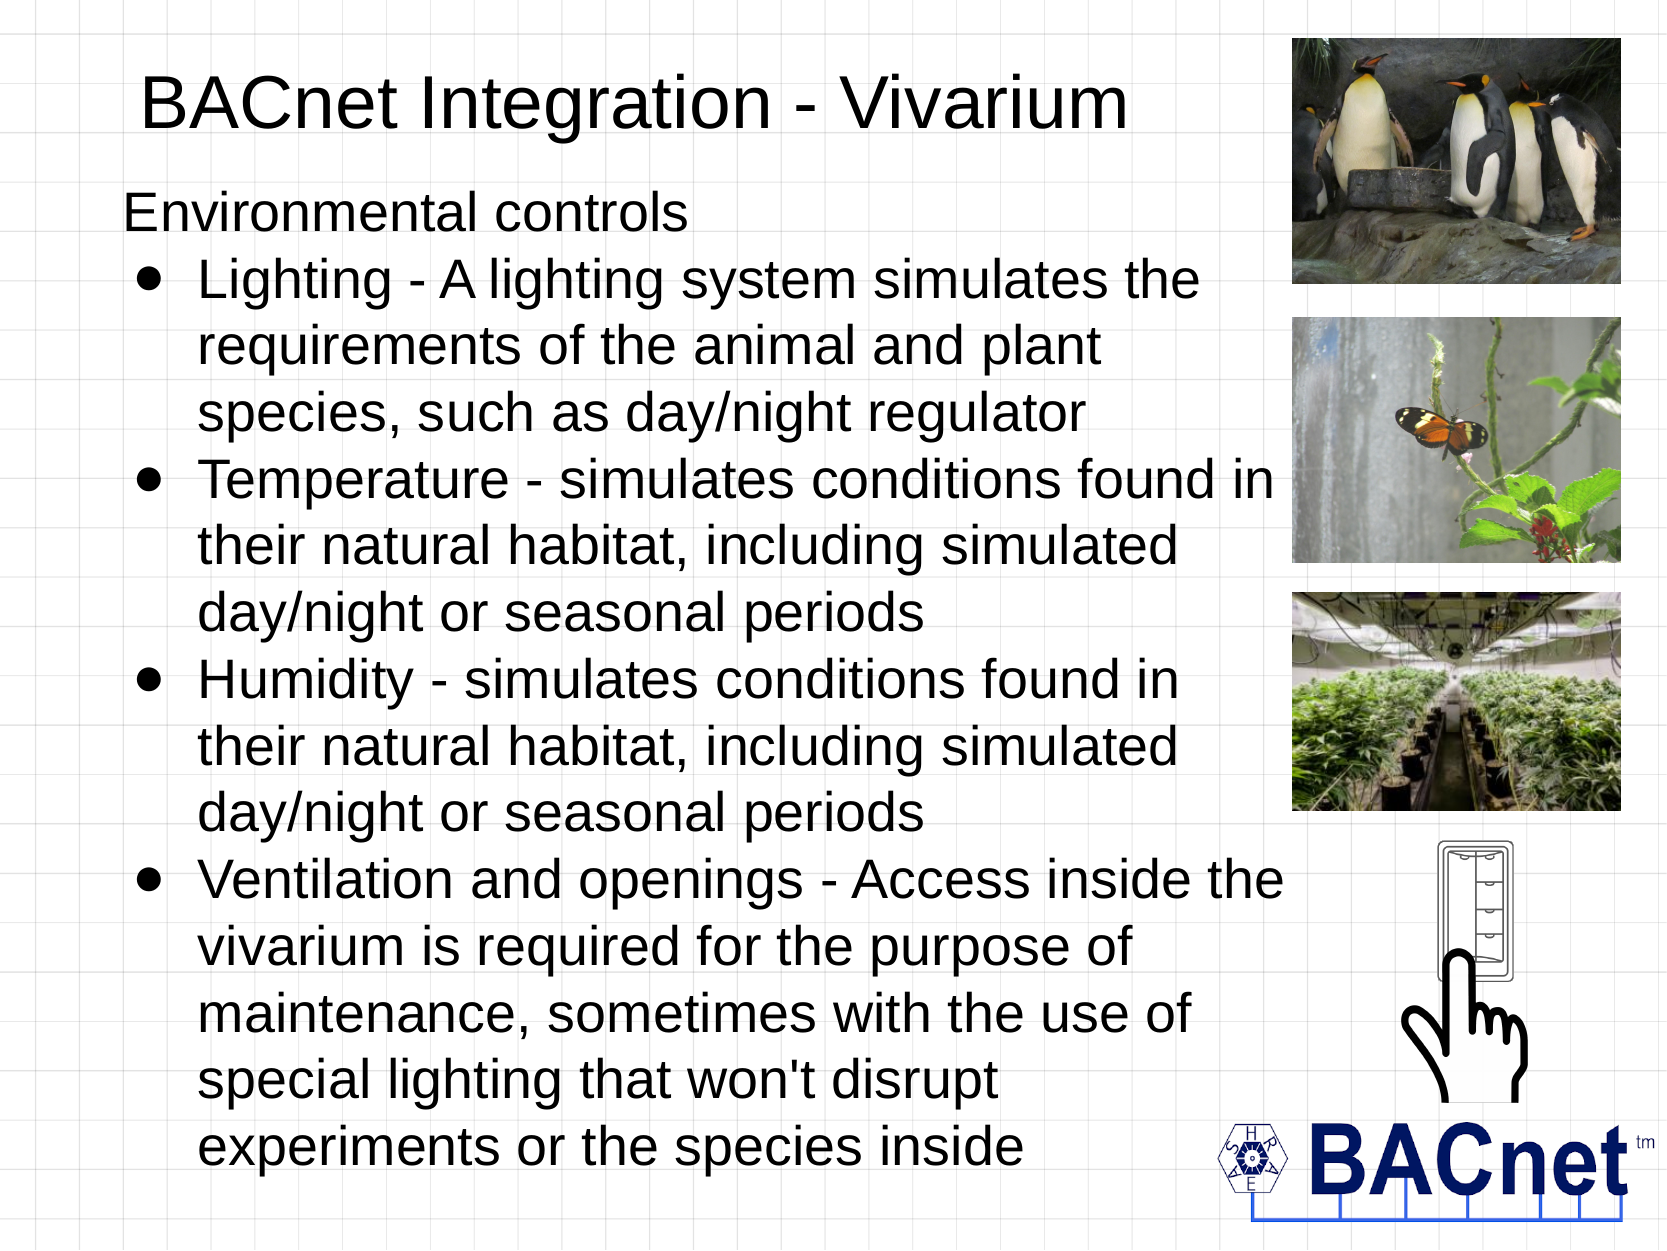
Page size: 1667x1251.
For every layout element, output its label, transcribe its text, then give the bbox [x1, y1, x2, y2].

picture [0, 0, 1667, 1250]
title BACnet Integration - Vivarium [133, 47, 1292, 169]
title BACnet Integration - Vivarium [1621, 47, 1630, 170]
list Environmental controls Lighting - A lighting system simulates the requirements of the animal and plant species, such as day/night regulator Temperature - simulates conditions found in their natural habitat, including simulated day/night or seasonal periods Humidity - simulates conditions found in their natural habitat, including simulated day/night or seasonal periods Ventilation and openings - Access inside the vivarium is required for the purpose of maintenance, sometimes with the use of special lighting that won't disrupt experiments or the species inside [116, 169, 1302, 1187]
